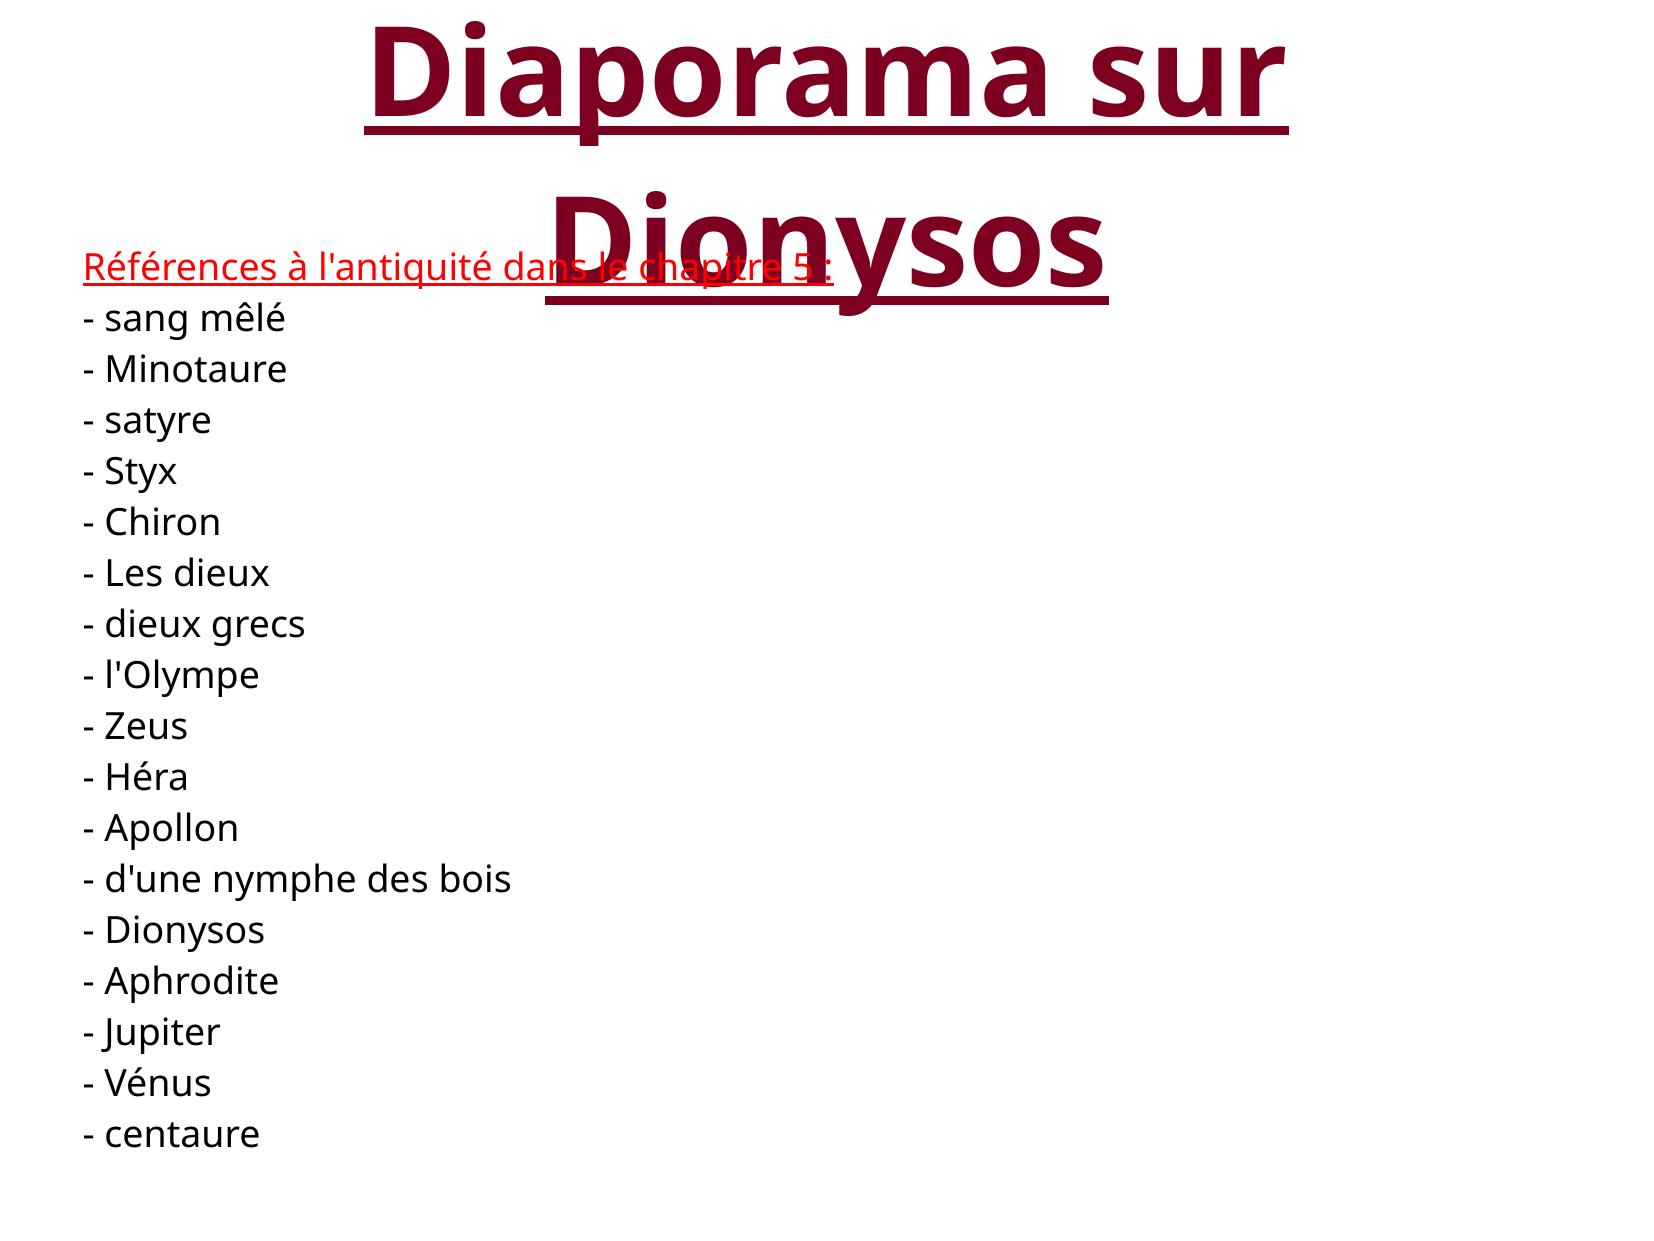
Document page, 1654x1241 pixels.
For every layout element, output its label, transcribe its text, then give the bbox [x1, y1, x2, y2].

title Diaporama sur Dionysos [82, 49, 1571, 226]
subtitle Références à l'antiquité dans le chapitre 5 : - sang mêlé - Minotaure - satyre - Styx - Chiron - Les dieux - dieux grecs - l'Olympe - Zeus - Héra - Apollon - d'une nymphe des bois - Dionysos - Aphrodite - Jupiter - Vénus - centaure [82, 226, 1571, 1172]
